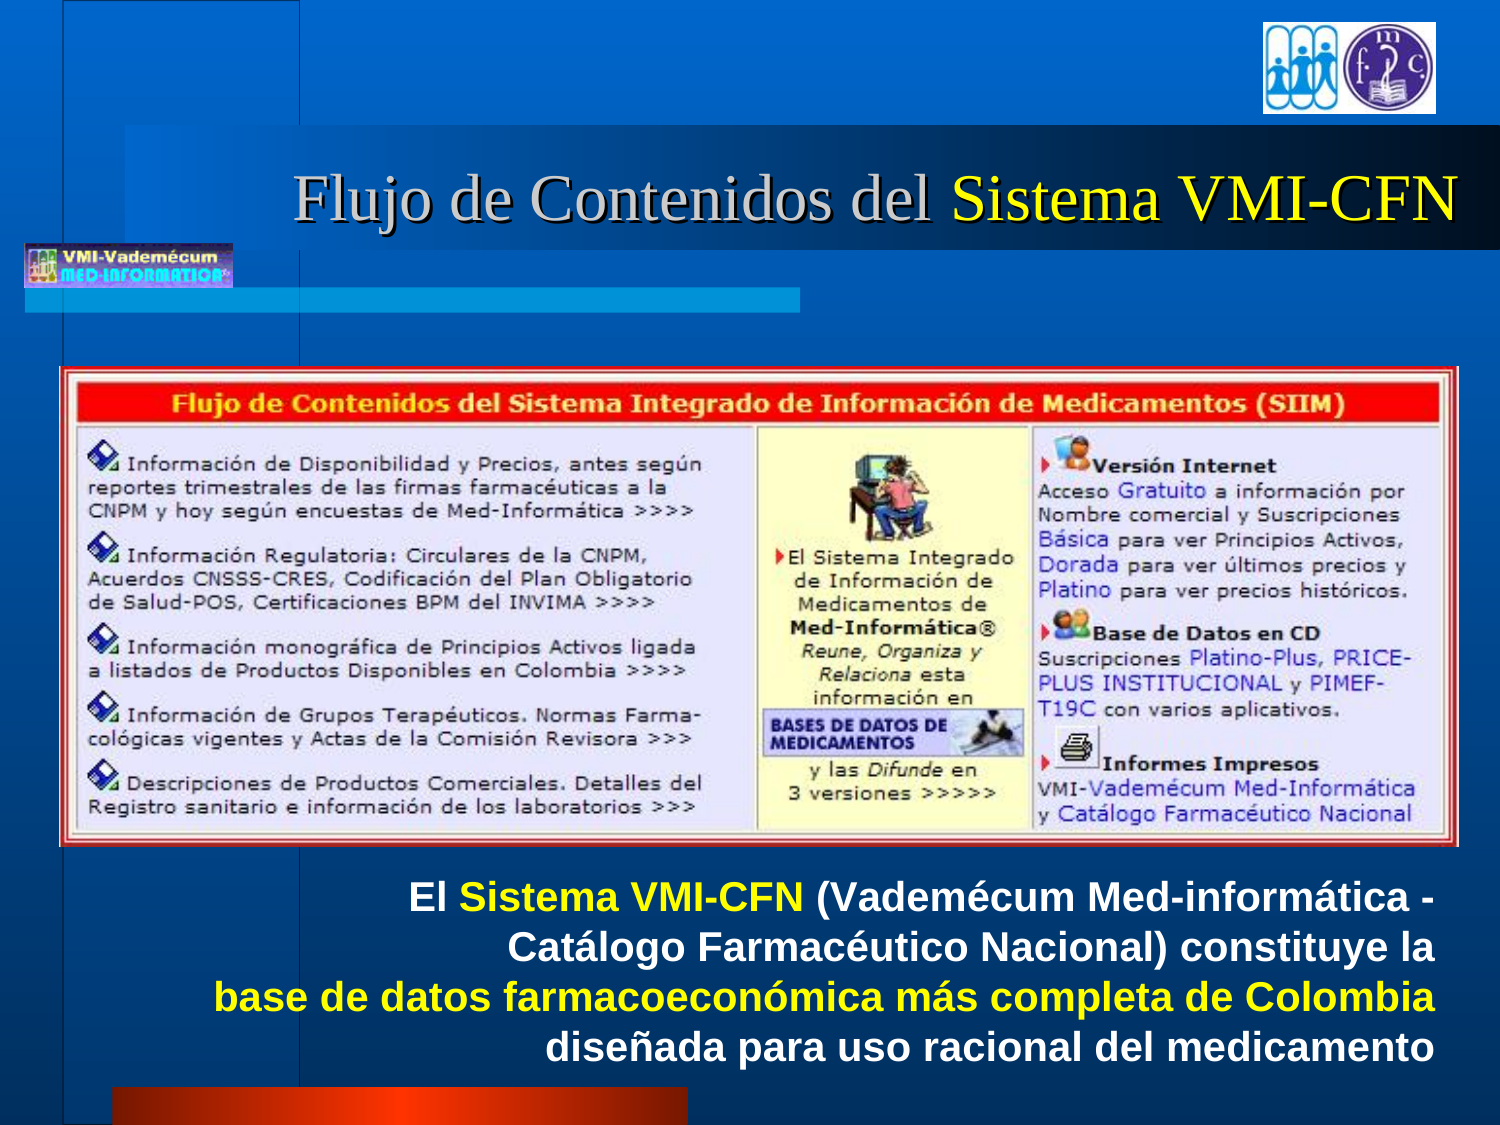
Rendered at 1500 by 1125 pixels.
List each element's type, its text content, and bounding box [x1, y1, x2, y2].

text_box Flujo de Contenidos del Sistema VMI-CFN [50, 99, 1476, 288]
chart [24, 243, 233, 288]
chart [59, 366, 1459, 847]
picture [1263, 22, 1436, 114]
text_box El Sistema VMI-CFN (Vademécum Med-informática - Catálogo Farmacéutico Nacional) constituye la base de datos farmacoeconómica más completa de Colombia diseñada para uso racional del medicamento [37, 862, 1450, 1078]
